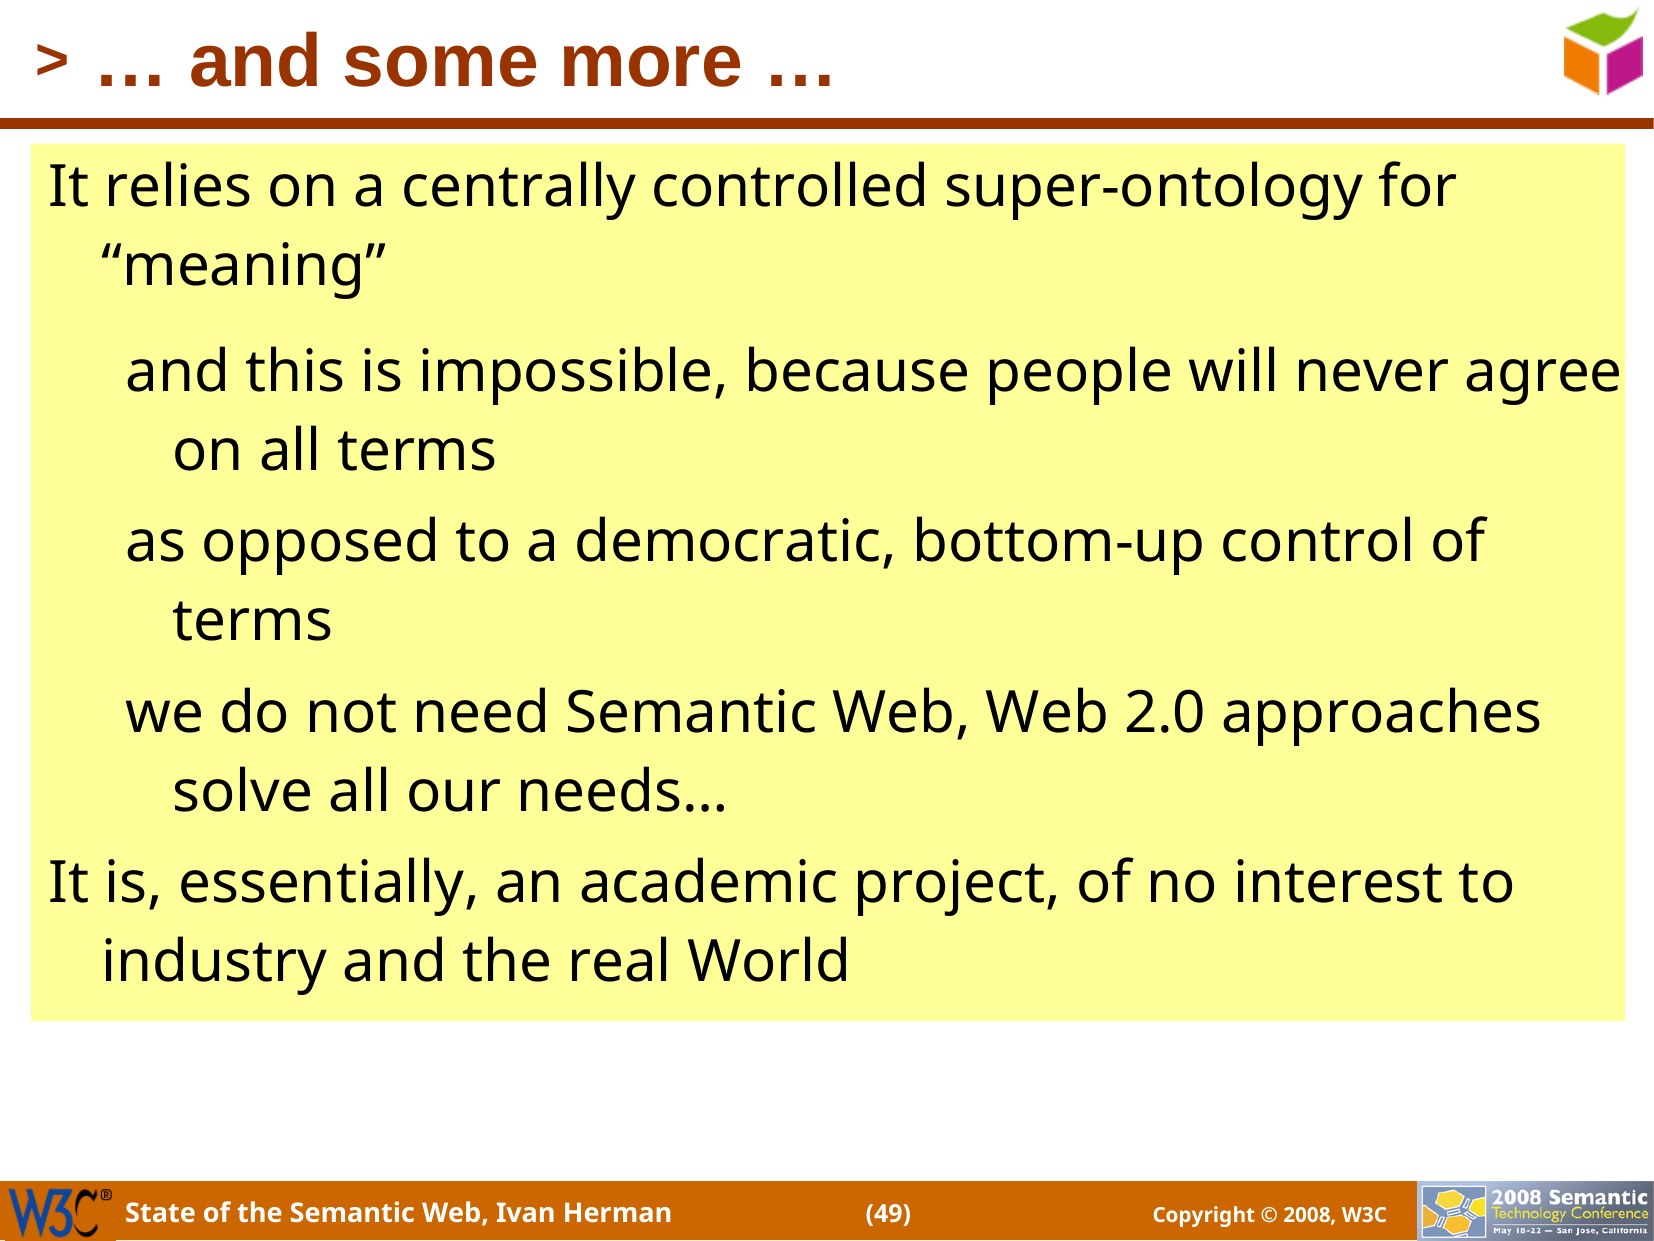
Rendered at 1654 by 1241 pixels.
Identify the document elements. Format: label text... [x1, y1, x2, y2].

list It relies on a centrally controlled super-ontology for “meaning” and this is impossible, because people will never agree on all terms as opposed to a democratic, bottom-up control of terms we do not need Semantic Web, Web 2.0 approaches solve all our needs… It is, essentially, an academic project, of no interest to industry and the real World [31, 143, 1626, 1022]
picture [1564, 5, 1643, 95]
picture [1417, 1181, 1654, 1241]
title … and some more … [93, 0, 1493, 119]
picture [5, 1186, 116, 1241]
